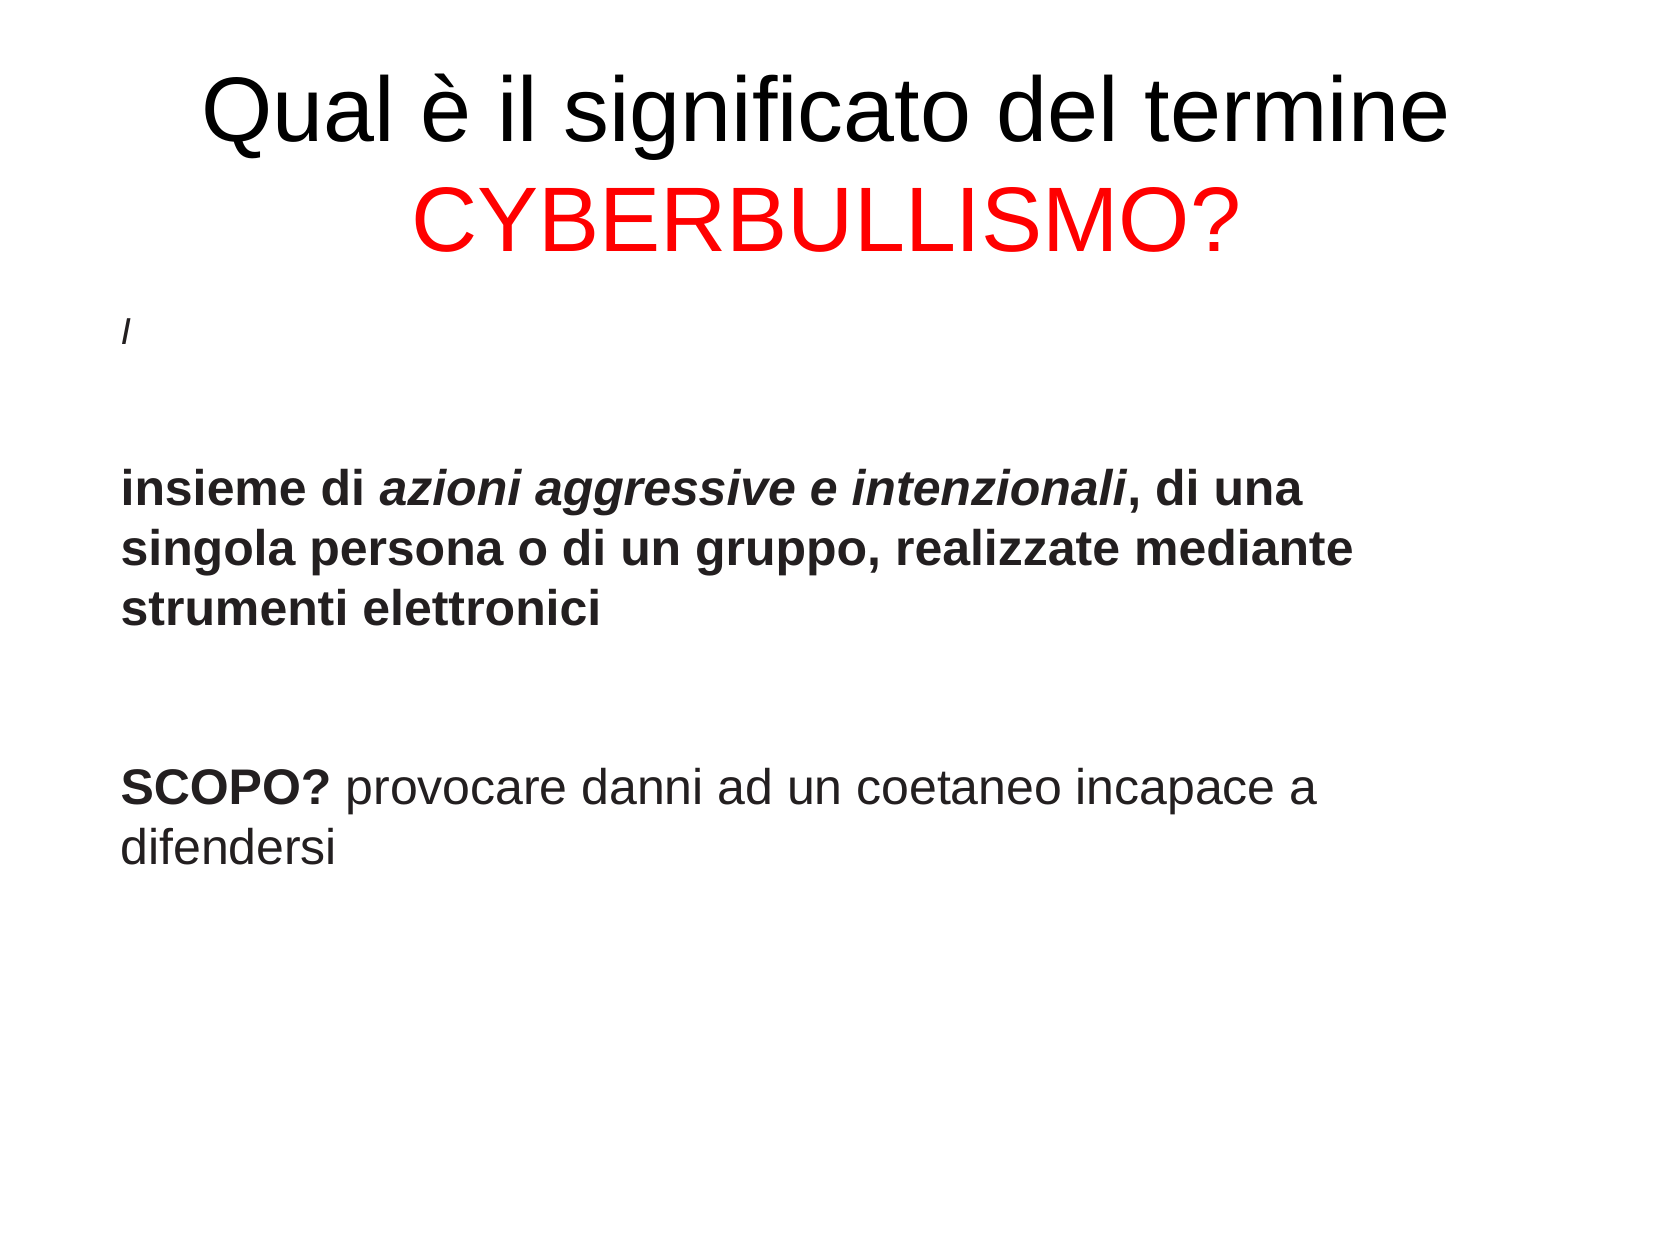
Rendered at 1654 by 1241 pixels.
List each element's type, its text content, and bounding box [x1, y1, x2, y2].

list I insieme di azioni aggressive e intenzionali, di una singola persona o di un gruppo, realizzate mediante strumenti elettronici SCOPO? provocare danni ad un coetaneo incapace a difendersi [120, 306, 1431, 1049]
title Qual è il significato del termine CYBERBULLISMO? [82, 49, 1571, 257]
